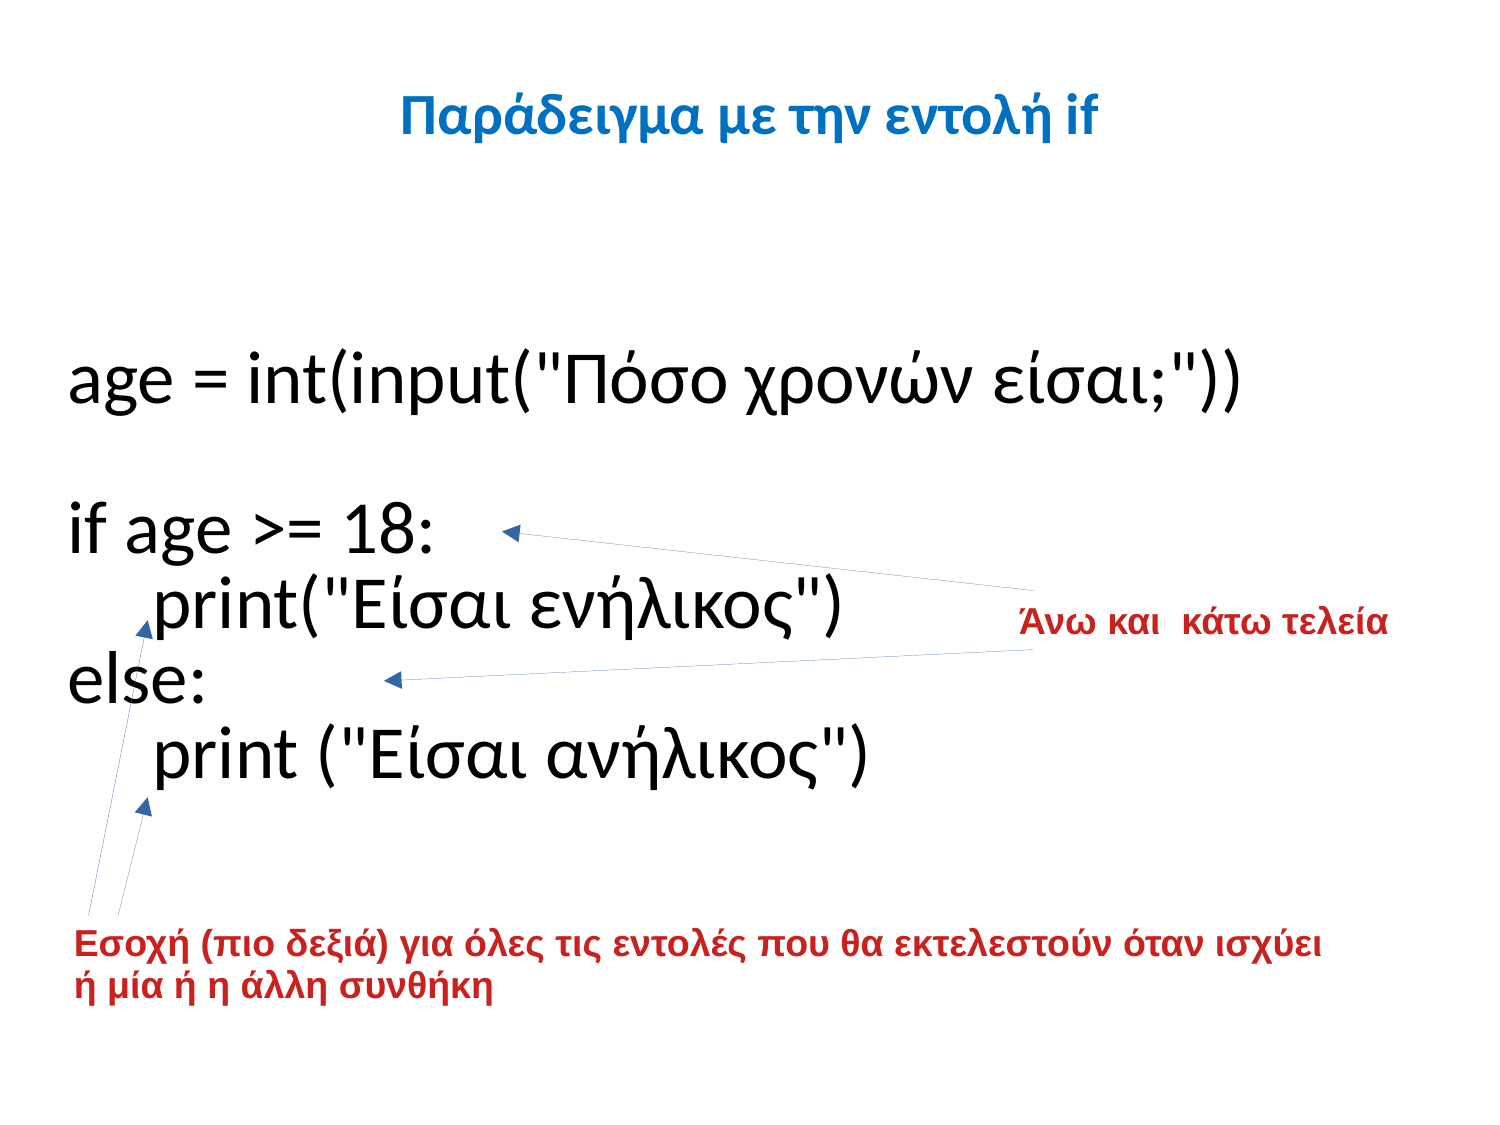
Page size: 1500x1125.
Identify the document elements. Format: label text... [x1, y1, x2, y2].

text_box Εσοχή (πιο δεξιά) για όλες τις εντολές που θα εκτελεστούν όταν ισχύει ή μία ή η άλλη συνθήκη [59, 915, 1359, 1015]
text_box Άνω και κάτω τελεία [1003, 592, 1447, 650]
list age = int(input("Πόσο χρονών είσαι;")) if age >= 18: print("Είσαι ενήλικος") else: print ("Είσαι ανήλικος") [67, 263, 1418, 975]
title Παράδειγμα με την εντολή if [75, 45, 1425, 178]
